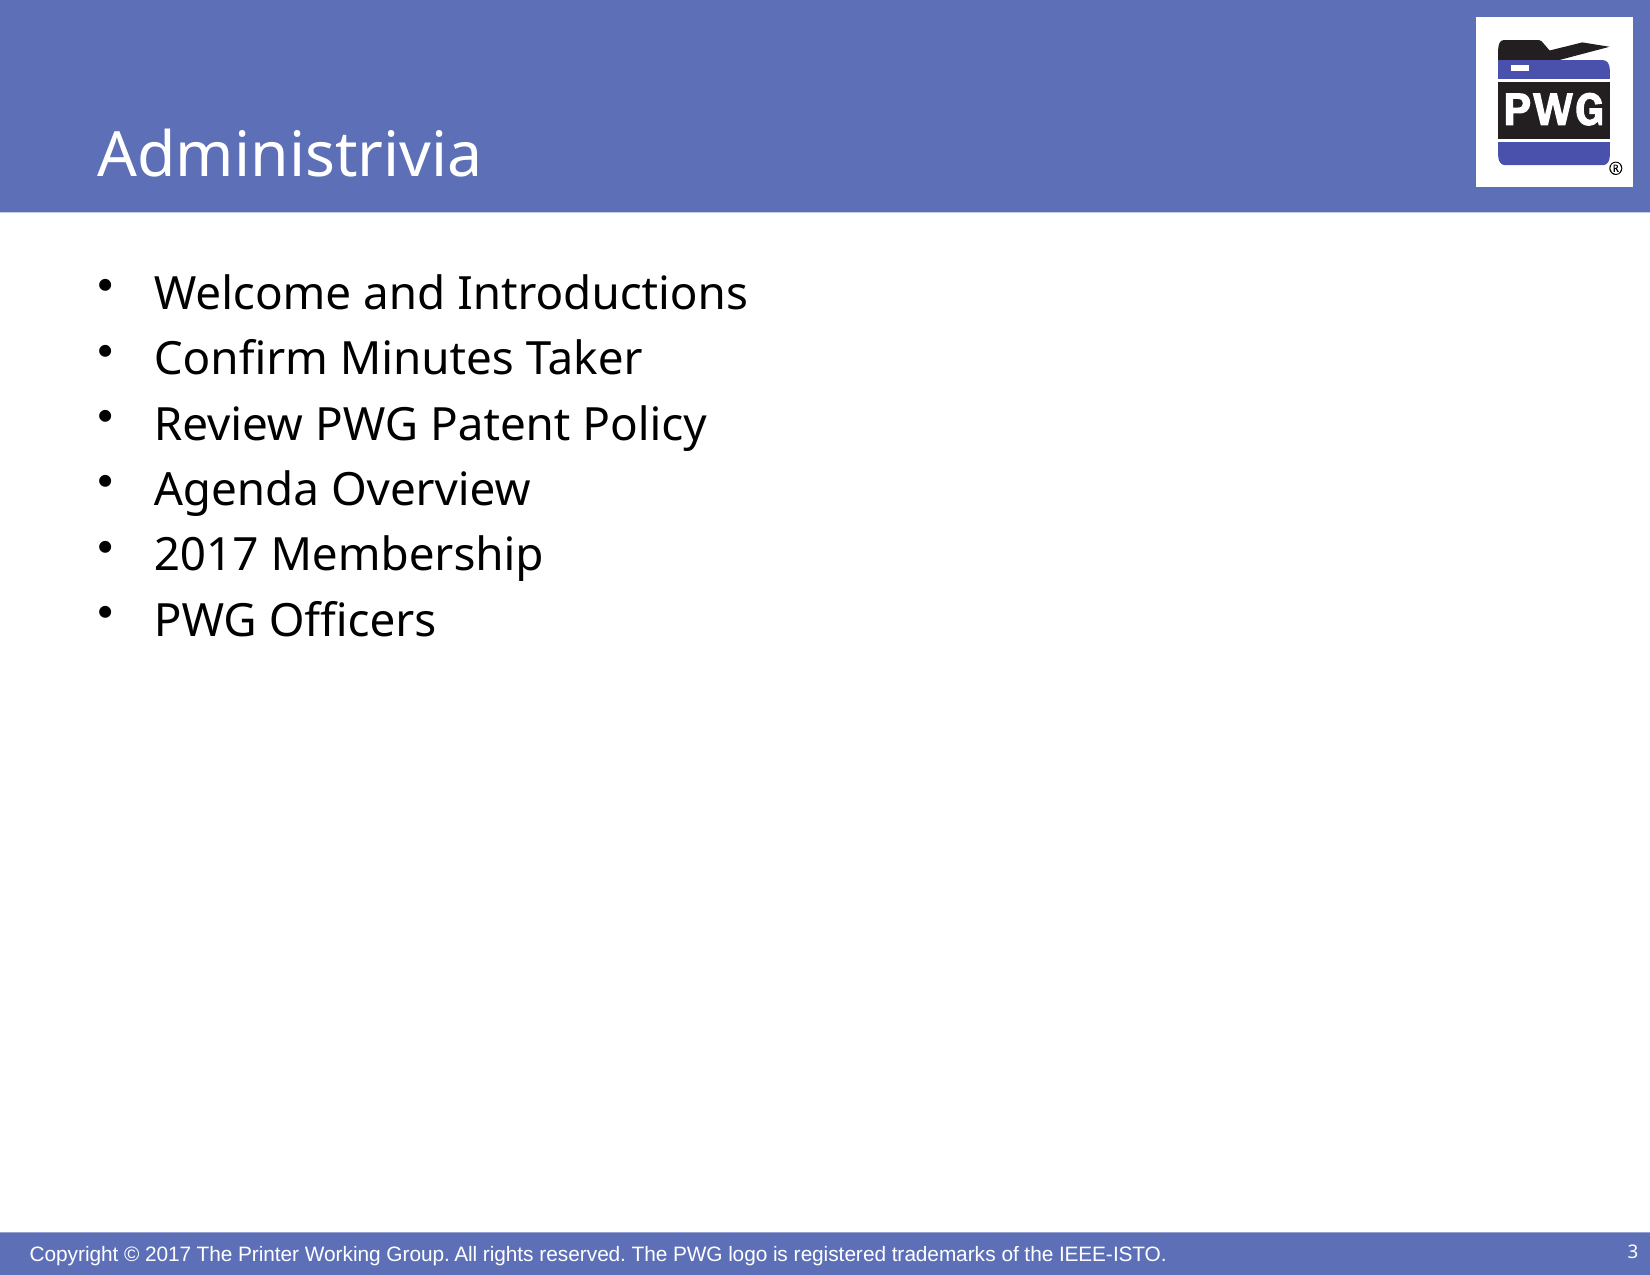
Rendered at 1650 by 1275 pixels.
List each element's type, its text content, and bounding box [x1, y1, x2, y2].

title Administrivia [82, 8, 1449, 198]
list Welcome and Introductions Confirm Minutes Taker Review PWG Patent Policy Agenda Overview 2017 Membership PWG Officers [82, 254, 1568, 1233]
